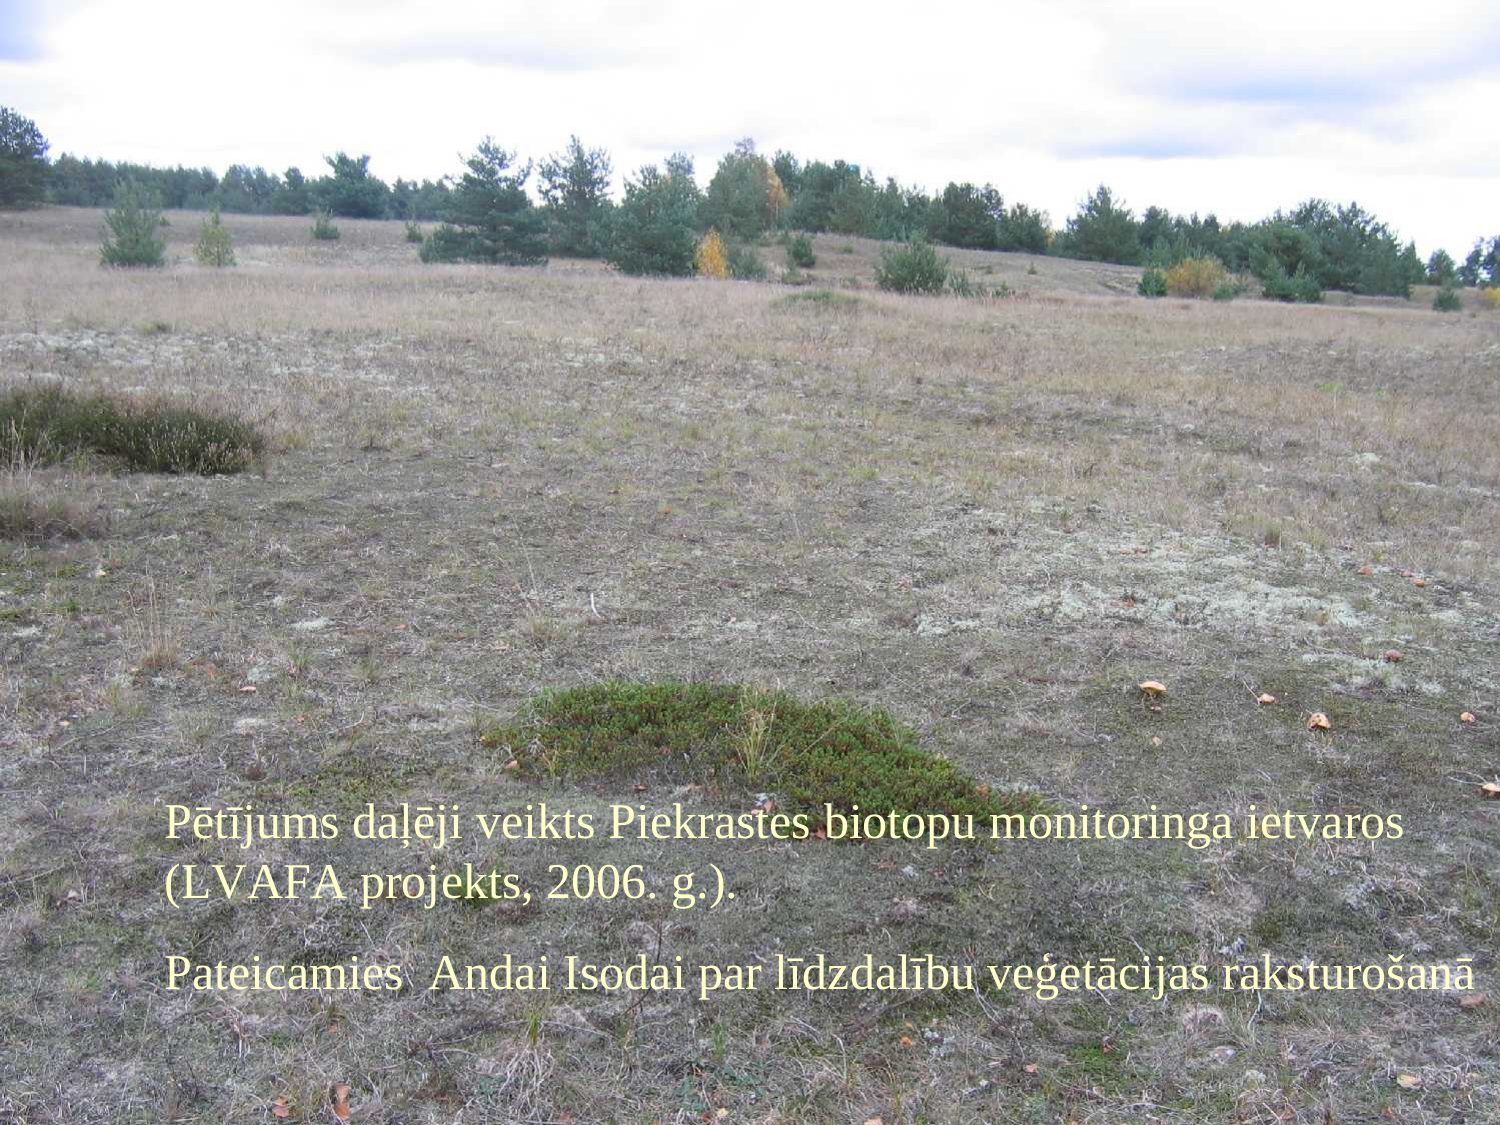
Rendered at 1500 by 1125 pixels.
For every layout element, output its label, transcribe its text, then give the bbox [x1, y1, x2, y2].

picture [0, 0, 1500, 1125]
text_box Pētījums daļēji veikts Piekrastes biotopu monitoringa ietvaros (LVAFA projekts, 2006. g.). Pateicamies Andai Isodai par līdzdalību veģetācijas raksturošanā [150, 780, 1500, 1008]
